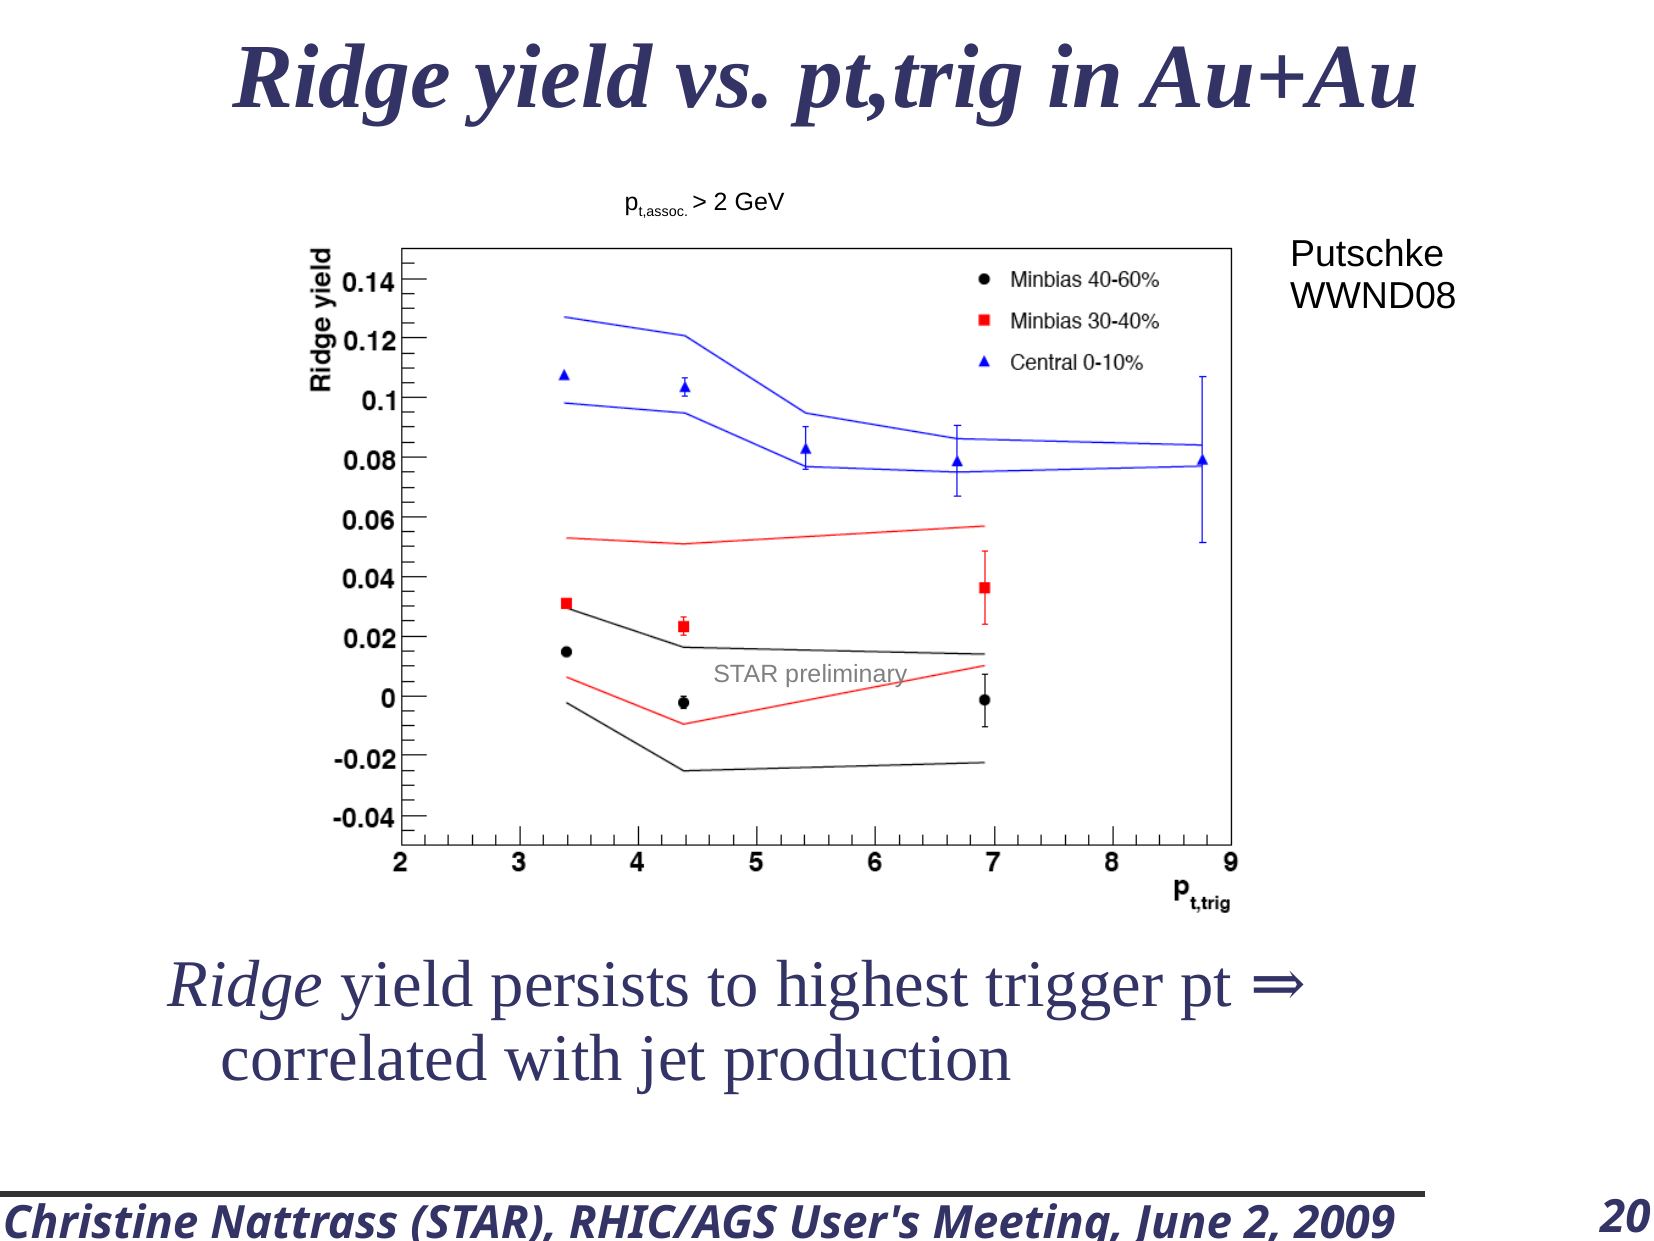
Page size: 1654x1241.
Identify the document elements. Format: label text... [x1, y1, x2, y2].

title Ridge yield vs. pt,trig in Au+Au [82, 0, 1571, 180]
text_box pt,assoc. > 2 GeV [618, 187, 792, 220]
text_box STAR preliminary [706, 659, 915, 688]
list Ridge yield persists to highest trigger pt ⇒ correlated with jet production [150, 946, 1571, 1142]
picture [300, 187, 1270, 919]
text_box Putschke WWND08 [1275, 224, 1614, 324]
